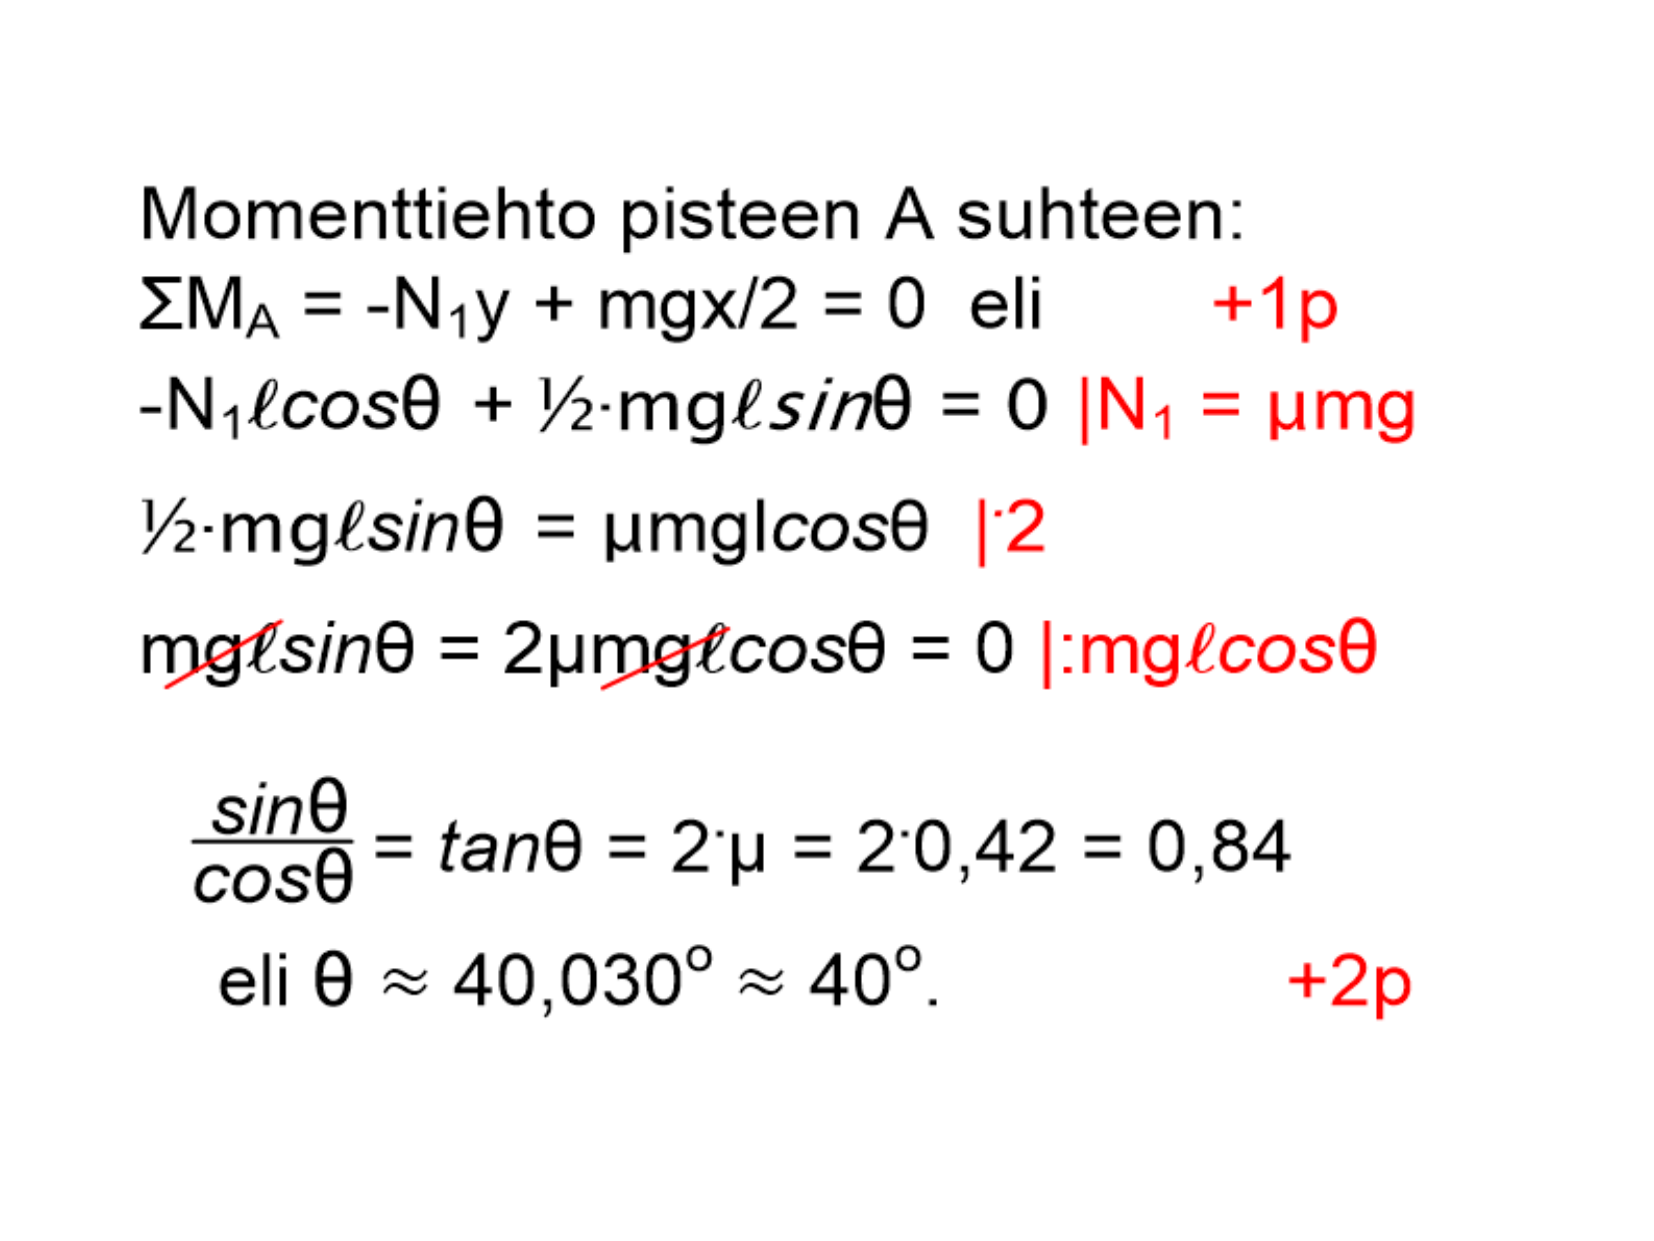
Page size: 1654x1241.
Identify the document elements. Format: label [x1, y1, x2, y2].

picture [80, 118, 1548, 1063]
